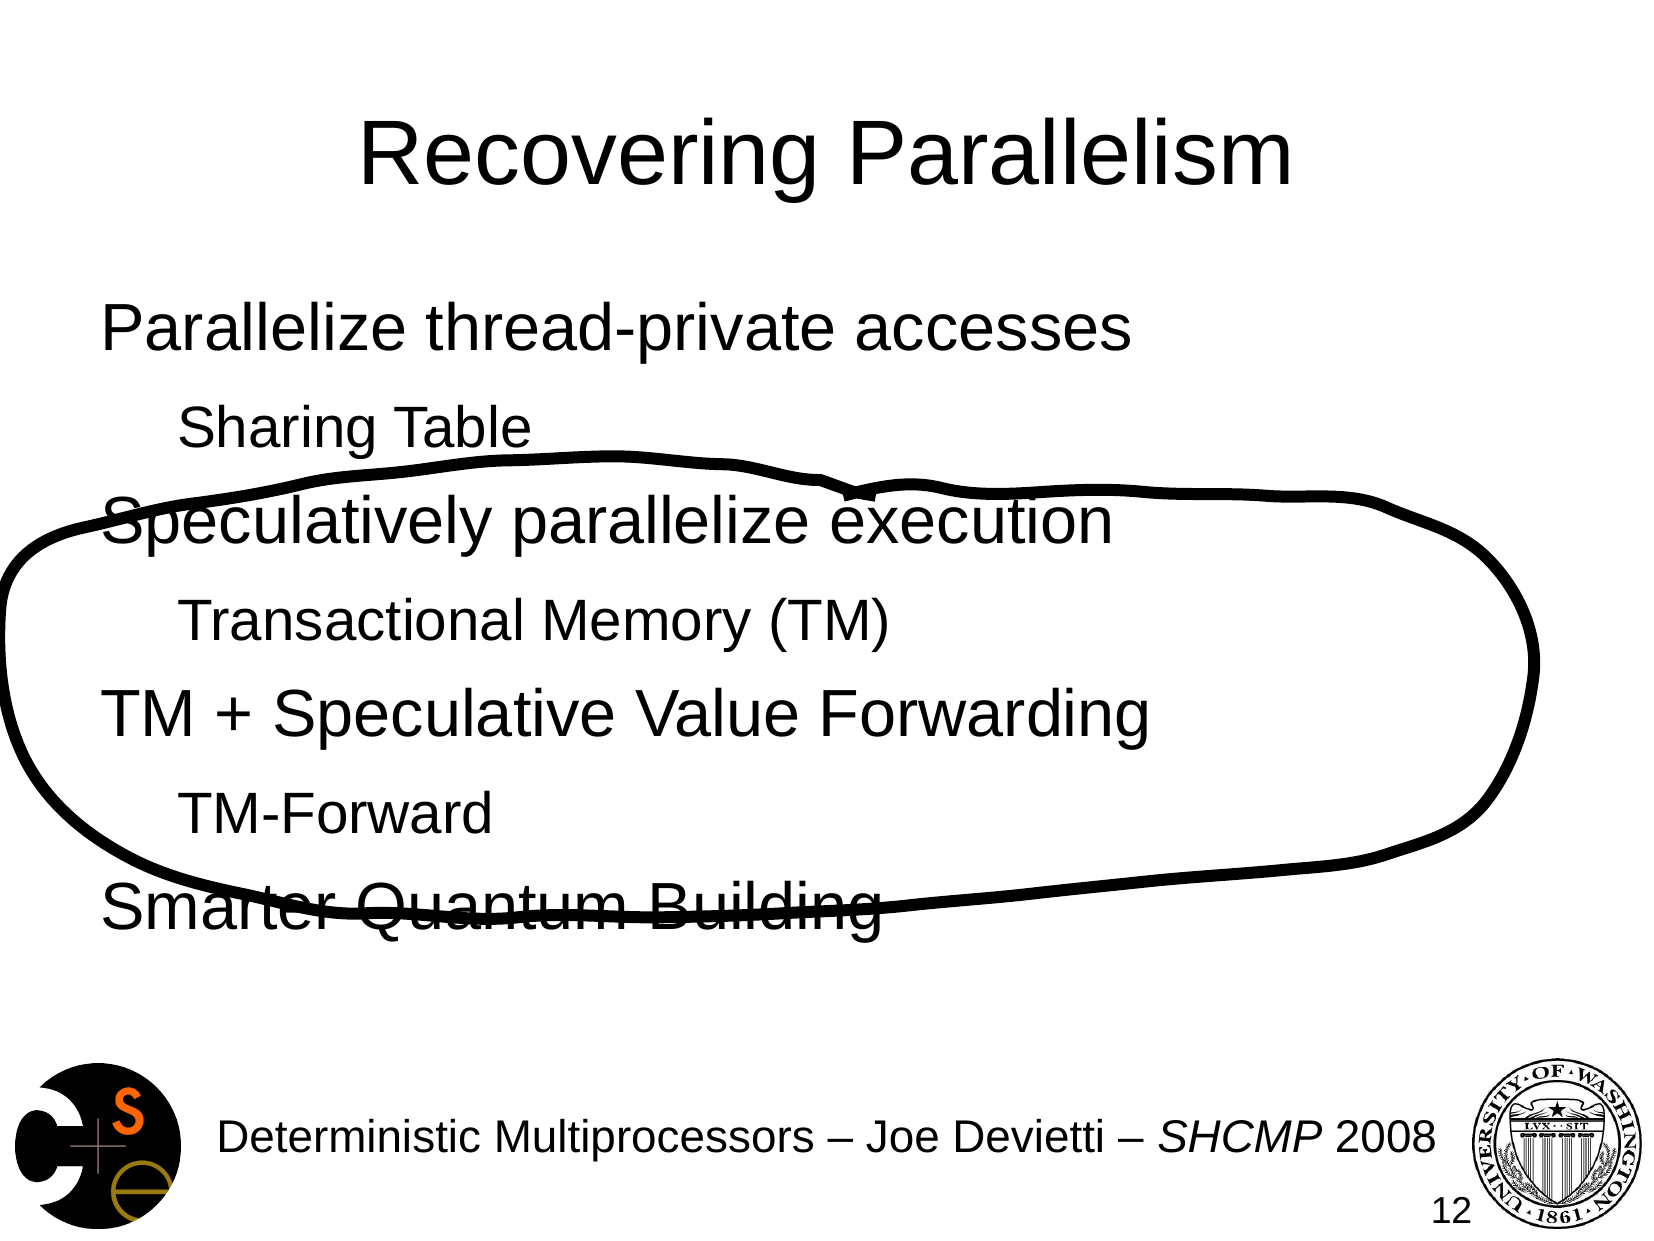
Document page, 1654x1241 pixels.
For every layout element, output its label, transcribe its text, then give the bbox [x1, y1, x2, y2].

picture [1472, 1058, 1642, 1229]
list Parallelize thread-private accesses Sharing Table Speculatively parallelize execution Transactional Memory (TM) TM + Speculative Value Forwarding TM-Forward Smarter Quantum Building [82, 463, 1528, 912]
picture [15, 1063, 181, 1229]
title Recovering Parallelism [82, 56, 1571, 250]
list Parallelize thread-private accesses Sharing Table Speculatively parallelize execution Transactional Memory (TM) TM + Speculative Value Forwarding TM-Forward Smarter Quantum Building [82, 290, 1571, 1094]
